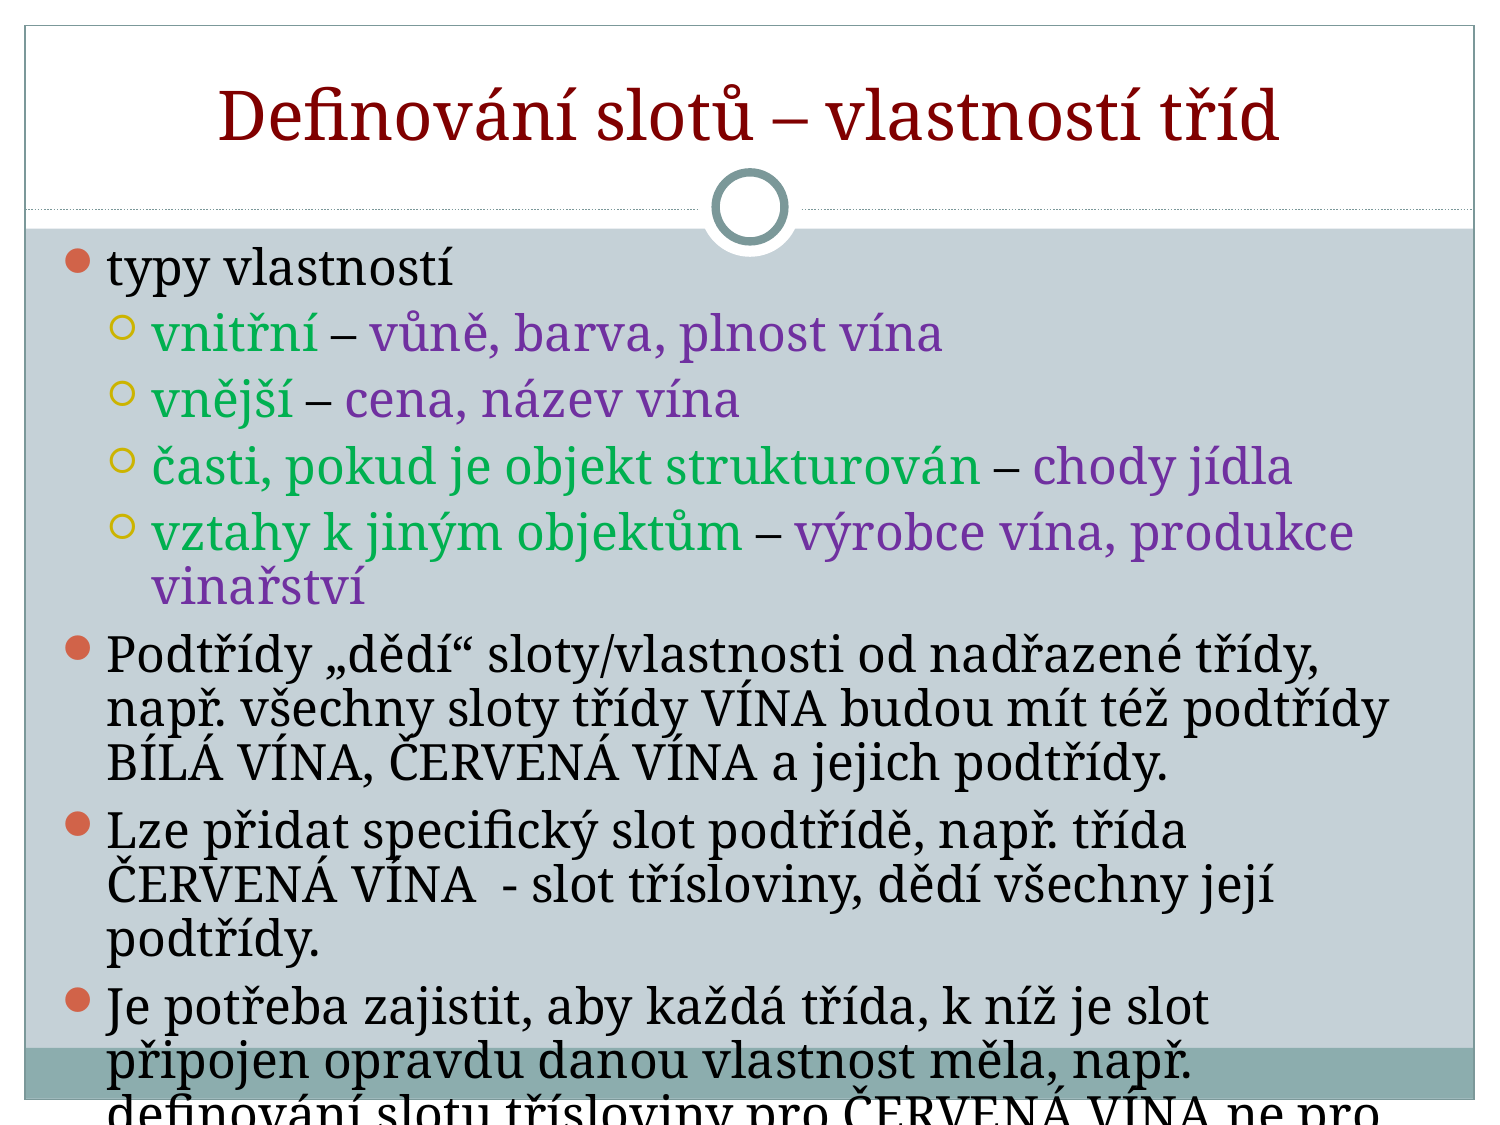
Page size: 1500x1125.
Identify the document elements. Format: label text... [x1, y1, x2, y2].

title Definování slotů – vlastností tříd [49, 37, 1450, 162]
list typy vlastností vnitřní – vůně, barva, plnost vína vnější – cena, název vína časti, pokud je objekt strukturován – chody jídla vztahy k jiným objektům – výrobce vína, produkce vinařství Podtřídy „dědí“ sloty/vlastnosti od nadřazené třídy, např. všechny sloty třídy VÍNA budou mít též podtřídy BÍLÁ VÍNA, ČERVENÁ VÍNA a jejich podtřídy. Lze přidat specifický slot podtřídě, např. třída ČERVENÁ VÍNA - slot třísloviny, dědí všechny její podtřídy. Je potřeba zajistit, aby každá třída, k níž je slot připojen opravdu danou vlastnost měla, např. definování slotu třísloviny pro ČERVENÁ VÍNA ne pro VÍNA. [46, 234, 1442, 1125]
